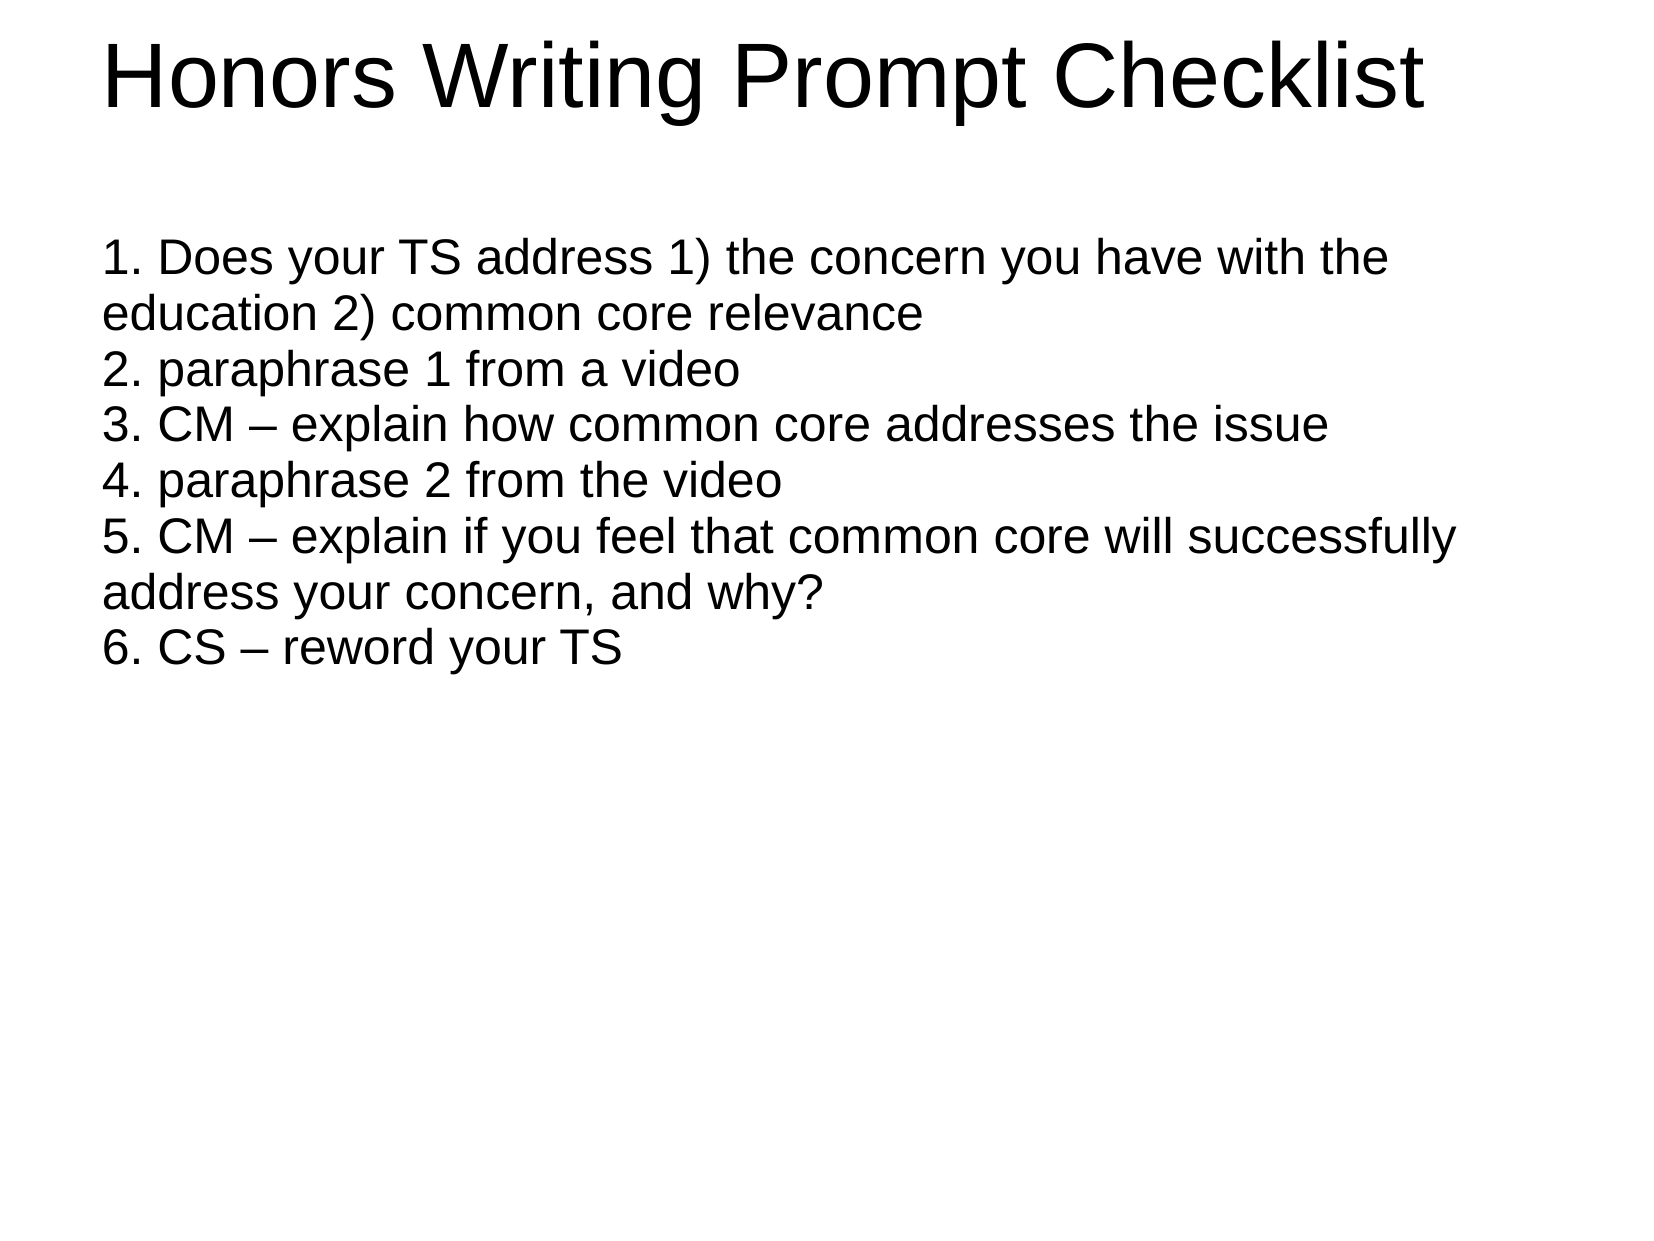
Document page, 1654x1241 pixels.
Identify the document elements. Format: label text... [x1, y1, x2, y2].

title Honors Writing Prompt Checklist 1. Does your TS address 1) the concern you have with the education 2) common core relevance 2. paraphrase 1 from a video 3. CM – explain how common core addresses the issue 4. paraphrase 2 from the video 5. CM – explain if you feel that common core will successfully address your concern, and why? 6. CS – reword your TS [101, 24, 1591, 778]
subtitle [82, 290, 1538, 1010]
